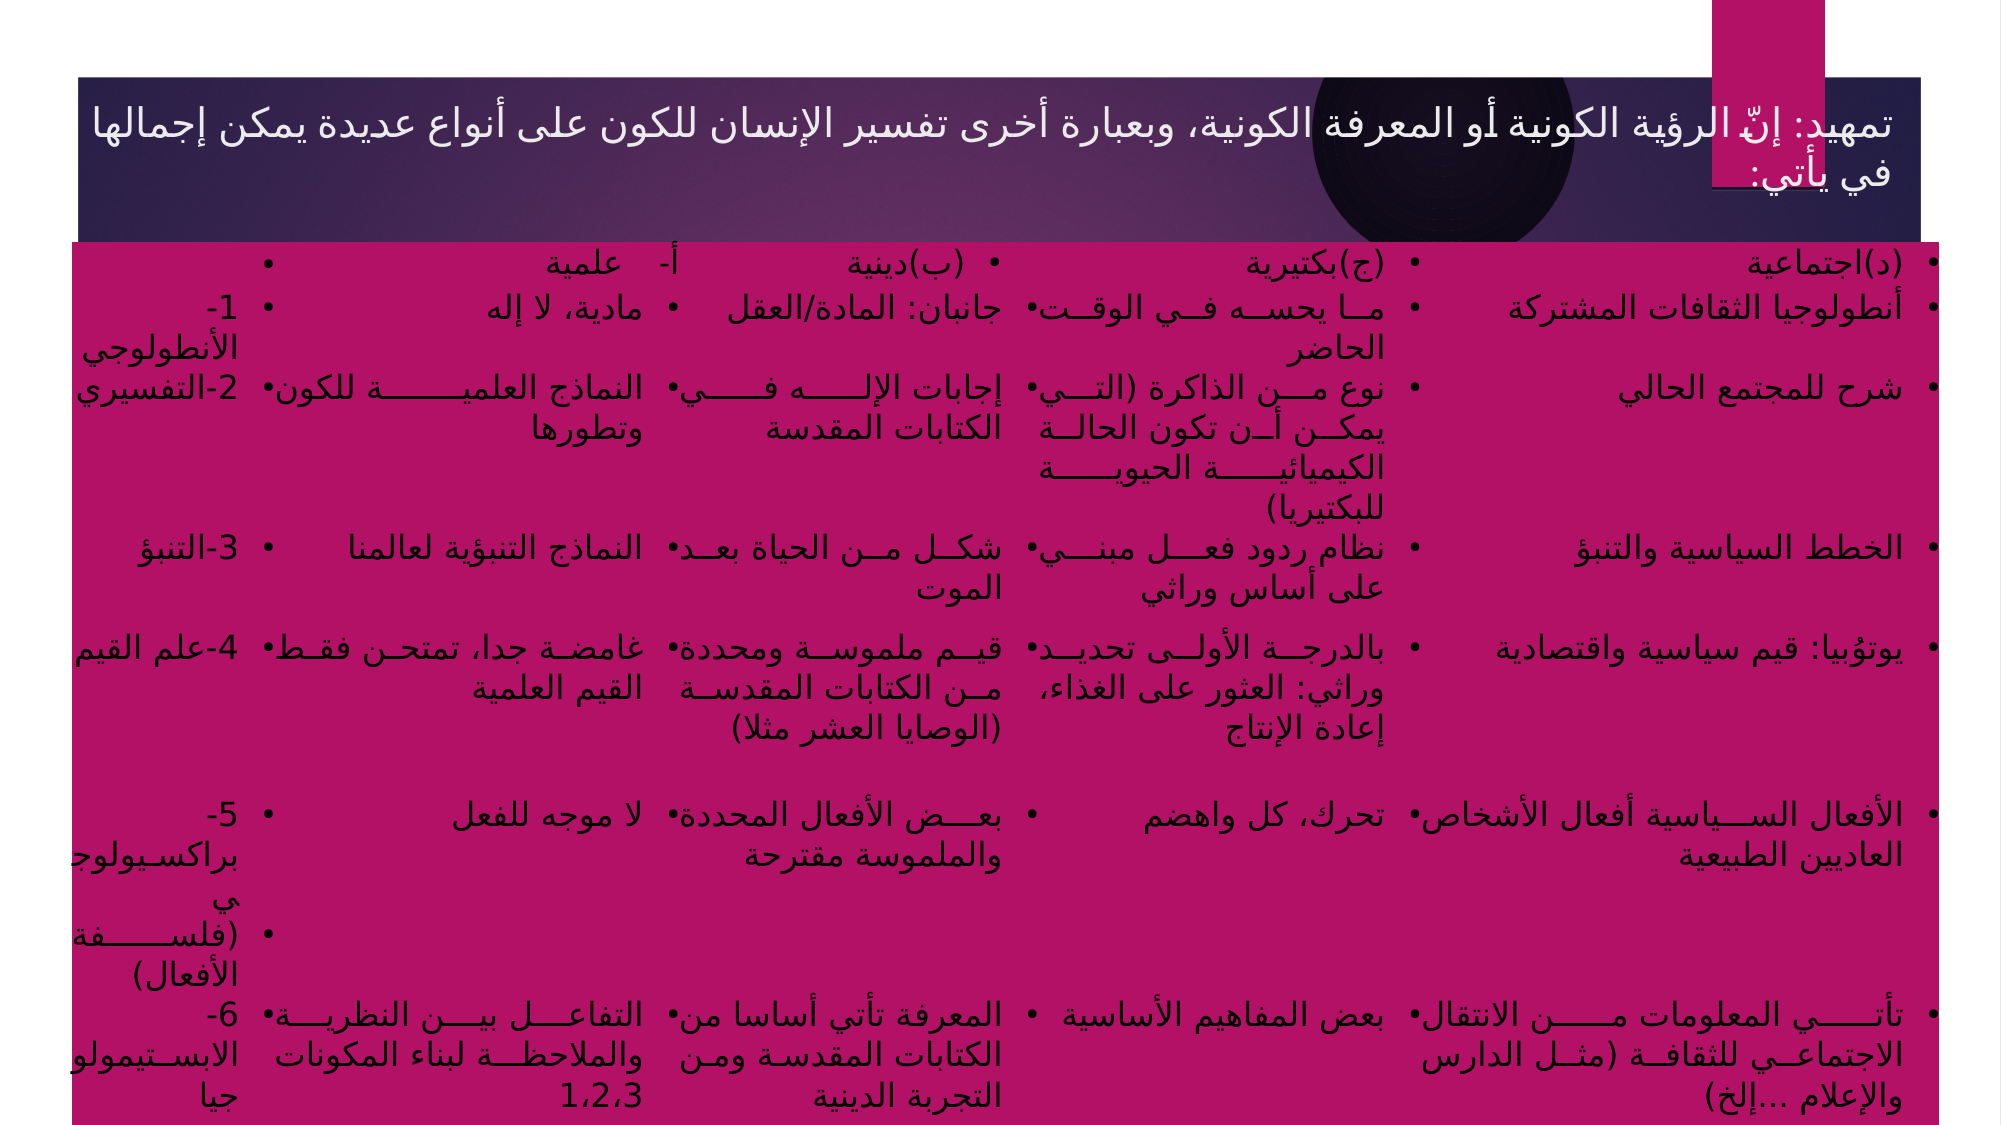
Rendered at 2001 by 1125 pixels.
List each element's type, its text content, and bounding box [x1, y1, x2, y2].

table_header (ب)دينية [679, 242, 1038, 287]
table_cell المعرفة تأتي أساسا من الكتابات المقدسة ومن التجربة الدينية [679, 995, 1038, 1125]
table_cell بالدرجة الأولى تحديد وراثي: العثور على الغذاء، إعادة الإنتاج [1038, 627, 1421, 794]
table_cell 4-علم القيم [72, 627, 275, 794]
table_cell بعض الأفعال المحددة والملموسة مقترحة [679, 794, 1038, 995]
table_header علمية [275, 242, 679, 287]
table_cell قيم ملموسة ومحددة من الكتابات المقدسة (الوصايا العشر مثلا) [679, 627, 1038, 794]
table_header (د)اجتماعية [1421, 242, 1939, 287]
table_cell 5-براكسيولوجي (فلسفة الأفعال) [72, 794, 275, 995]
table_cell بعض المفاهيم الأساسية [1038, 995, 1421, 1125]
table_header (ج)بكتيرية [1038, 242, 1421, 287]
table_cell 2-التفسيري [72, 367, 275, 527]
table_cell أنطولوجيا الثقافات المشتركة [1421, 287, 1939, 367]
table_cell 1-الأنطولوجي [72, 287, 275, 367]
table_cell جانبان: المادة/العقل [679, 287, 1038, 367]
table_cell لا موجه للفعل [275, 794, 679, 995]
table_cell النماذج التنبؤية لعالمنا [275, 527, 679, 627]
table_cell يوتوُبيا: قيم سياسية واقتصادية [1421, 627, 1939, 794]
table_cell غامضة جدا، تمتحن فقط القيم العلمية [275, 627, 679, 794]
table_cell ما يحسه في الوقت الحاضر [1038, 287, 1421, 367]
table_cell الخطط السياسية والتنبؤ [1421, 527, 1939, 627]
table_cell الأفعال السياسية أفعال الأشخاص العاديين الطبيعية [1421, 794, 1939, 995]
table_cell نظام ردود فعل مبني على أساس وراثي [1038, 527, 1421, 627]
table_cell مادية، لا إله [275, 287, 679, 367]
table_cell تحرك، كل واهضم [1038, 794, 1421, 995]
table_cell التفاعل بين النظرية والملاحظة لبناء المكونات 1،2،3 [275, 995, 679, 1125]
table_cell شرح للمجتمع الحالي [1421, 367, 1939, 527]
table_cell تأتي المعلومات من الانتقال الاجتماعي للثقافة (مثل الدارس والإعلام ...إلخ) [1421, 995, 1939, 1125]
table_cell النماذج العلمية للكون وتطورها [275, 367, 679, 527]
table_header [72, 242, 275, 287]
title تمهيد: إنّ الرؤية الكونية أو المعرفة الكونية، وبعبارة أخرى تفسير الإنسان للكون على أنواع عديدة يمكن إجمالها في يأتي: [76, 88, 1929, 203]
table_cell إجابات الإله في الكتابات المقدسة [679, 367, 1038, 527]
table_cell 3-التنبؤ [72, 527, 275, 627]
table_cell 6-الابستيمولوجيا [72, 995, 275, 1125]
table_cell شكل من الحياة بعد الموت [679, 527, 1038, 627]
table_cell نوع من الذاكرة (التي يمكن أن تكون الحالة الكيميائية الحيوية للبكتيريا) [1038, 367, 1421, 527]
